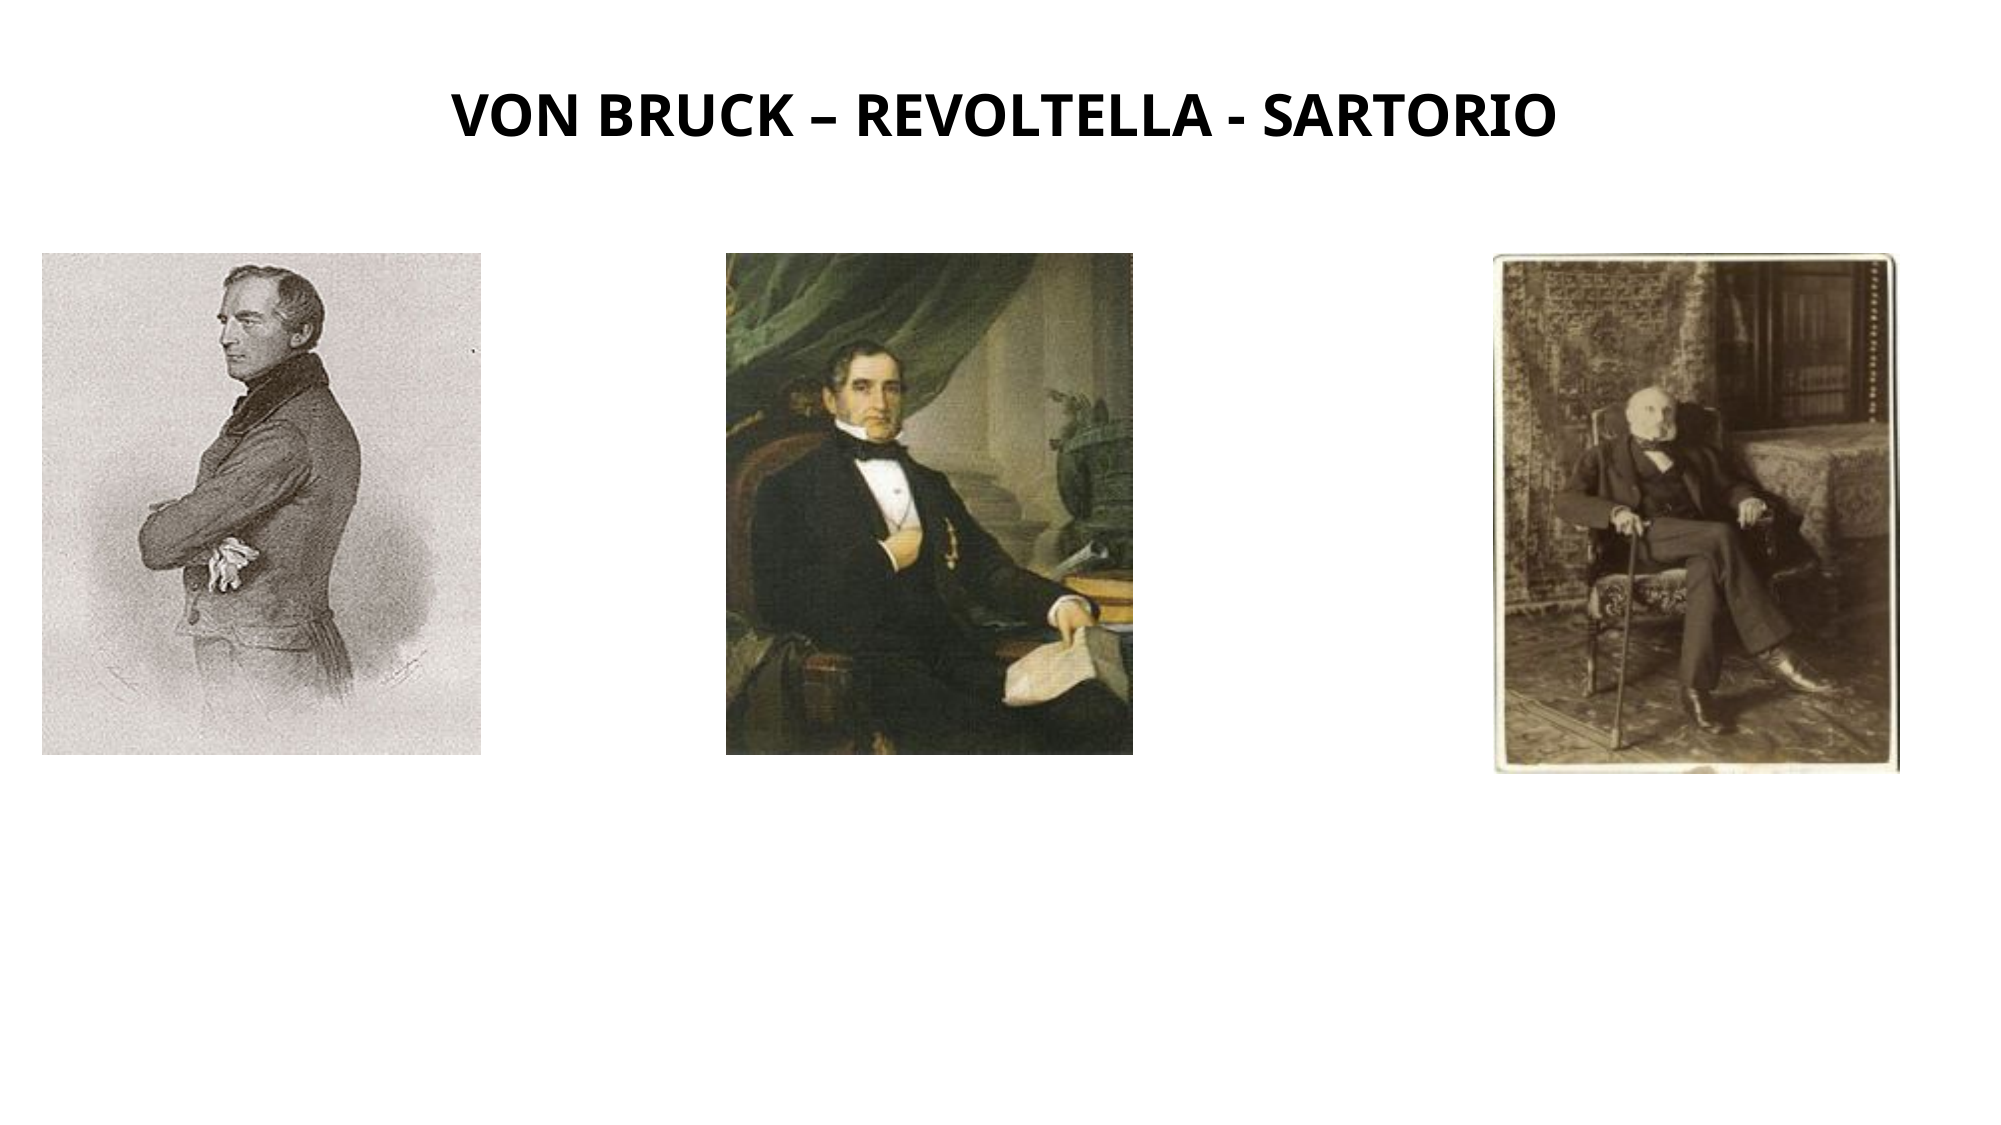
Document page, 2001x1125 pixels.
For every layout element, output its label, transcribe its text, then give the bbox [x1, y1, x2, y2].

picture [1493, 253, 1900, 774]
picture [726, 253, 1133, 755]
picture [42, 253, 481, 755]
title VON BRUCK – REVOLTELLA - SARTORIO [22, 61, 1988, 174]
